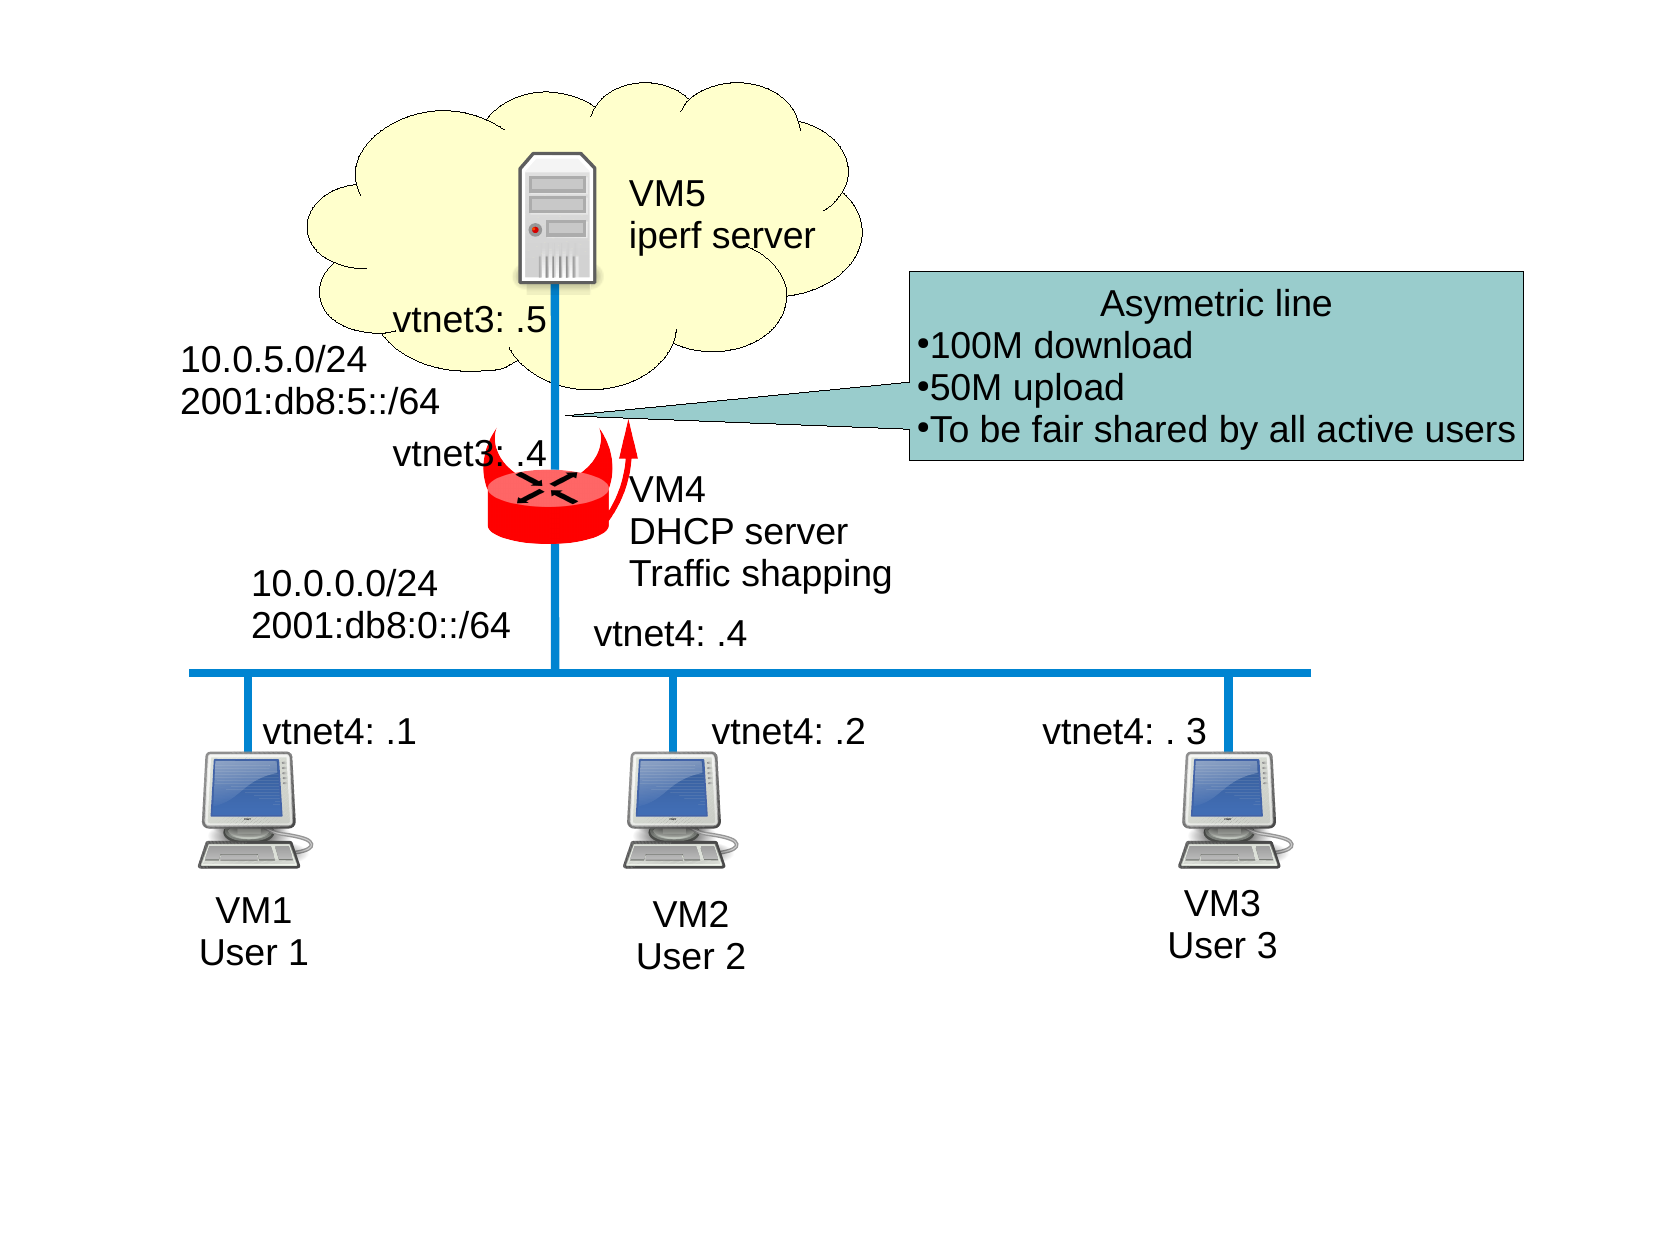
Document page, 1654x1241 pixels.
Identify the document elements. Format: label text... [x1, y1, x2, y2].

picture [483, 141, 638, 296]
text_box vtnet4: .2 [696, 702, 934, 760]
text_box vtnet4: .4 [578, 604, 780, 662]
text_box VM2 User 2 [614, 885, 768, 1027]
text_box [560, 296, 786, 390]
text_box [508, 348, 550, 383]
text_box Asymetric line 100M download 50M upload To be fair shared by all active users [565, 271, 1524, 461]
text_box VM5 iperf server [614, 165, 898, 307]
text_box vtnet4: . 3 [1027, 702, 1264, 760]
text_box VM3 User 3 [1145, 874, 1300, 1016]
text_box 10.0.0.0/24 2001:db8:0::/64 [236, 555, 550, 669]
text_box VM4 DHCP server Traffic shapping [614, 461, 957, 603]
text_box 10.0.5.0/24 2001:db8:5::/64 [165, 331, 508, 438]
text_box VM1 User 1 [165, 881, 343, 986]
text_box vtnet4: .1 [248, 702, 485, 760]
text_box vtnet3: .4 [377, 425, 579, 483]
text_box [307, 82, 848, 331]
picture [483, 417, 638, 544]
text_box vtnet3: .5 [377, 291, 579, 348]
picture [188, 744, 319, 875]
picture [1169, 744, 1300, 875]
picture [614, 744, 745, 875]
